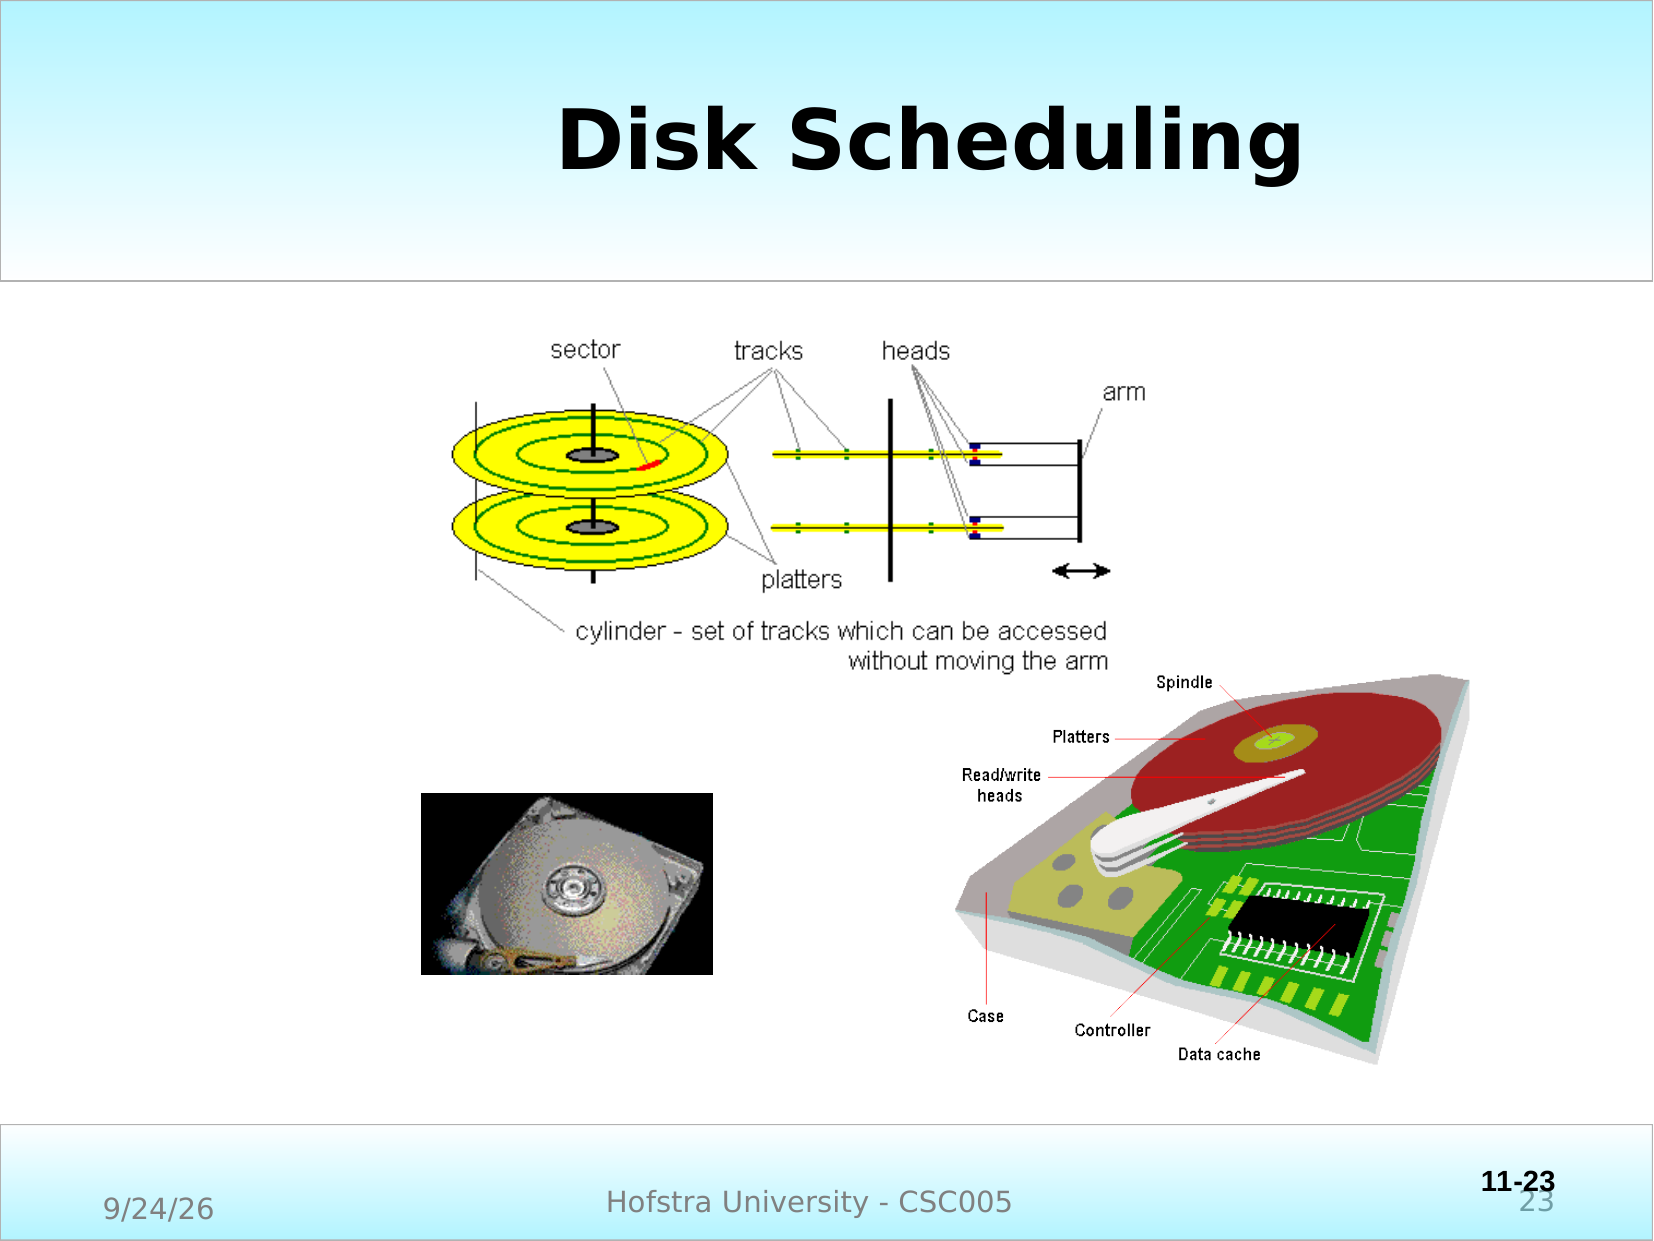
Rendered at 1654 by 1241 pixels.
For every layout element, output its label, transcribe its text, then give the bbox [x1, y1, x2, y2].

picture [402, 302, 1473, 1067]
text_box 11-23 [1184, 1157, 1571, 1216]
picture [421, 793, 713, 976]
title Disk Scheduling [248, 37, 1613, 245]
